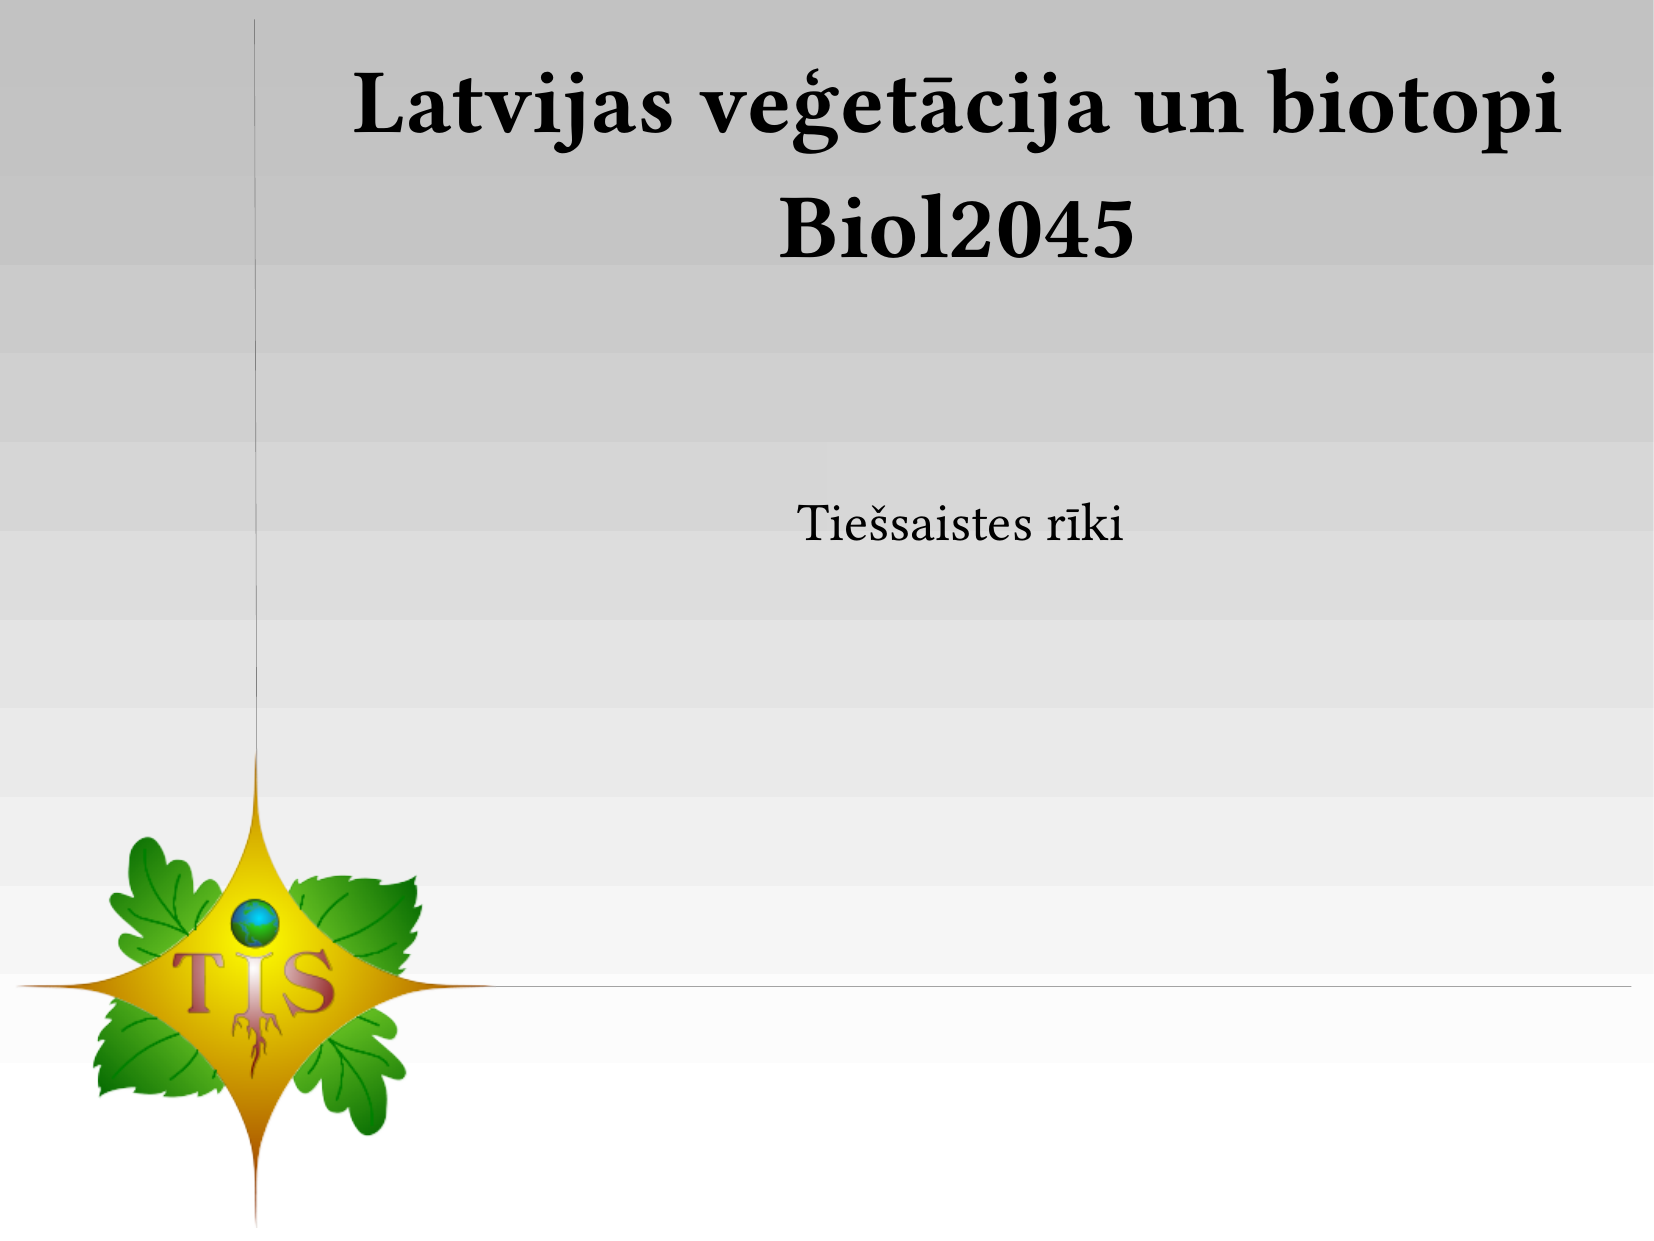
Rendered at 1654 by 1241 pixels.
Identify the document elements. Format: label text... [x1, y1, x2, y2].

picture [0, 0, 1654, 1241]
title Tiešsaistes rīki [327, 413, 1595, 621]
